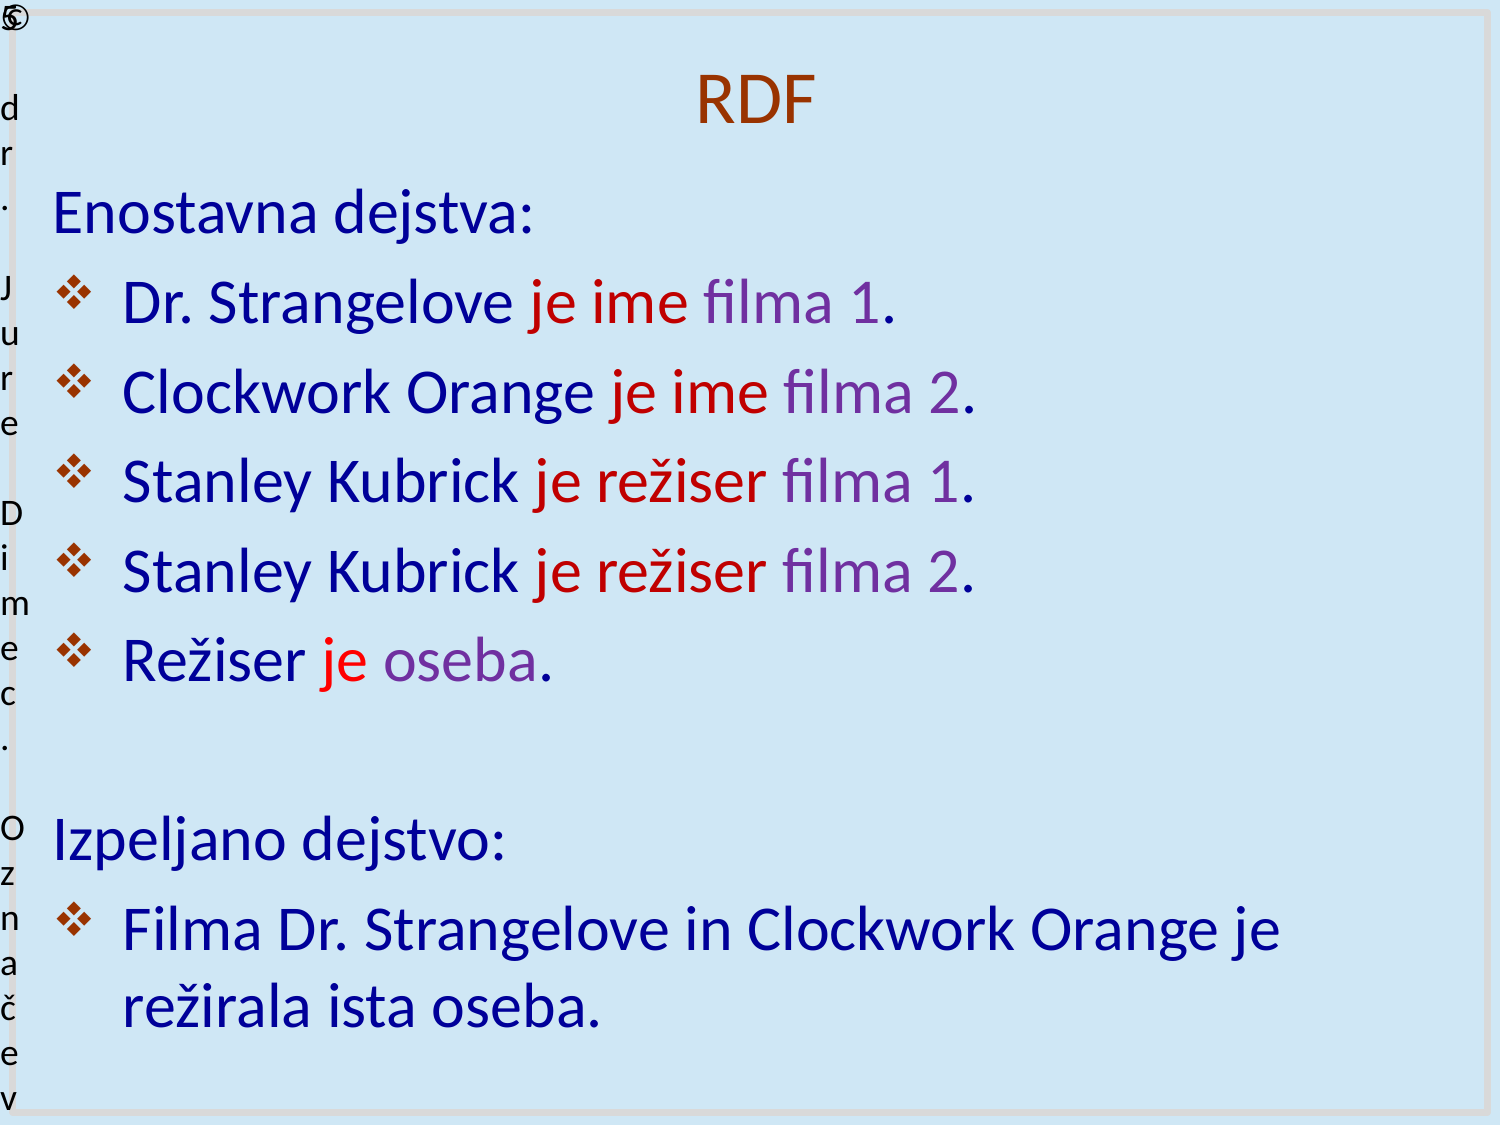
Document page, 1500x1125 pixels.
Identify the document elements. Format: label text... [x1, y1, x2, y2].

title RDF [37, 37, 1475, 150]
list Enostavna dejstva: Dr. Strangelove je ime filma 1. Clockwork Orange je ime filma 2. Stanley Kubrick je režiser filma 1. Stanley Kubrick je režiser filma 2. Režiser je oseba. Izpeljano dejstvo: Filma Dr. Strangelove in Clockwork Orange je režirala ista oseba. [37, 162, 1475, 1050]
